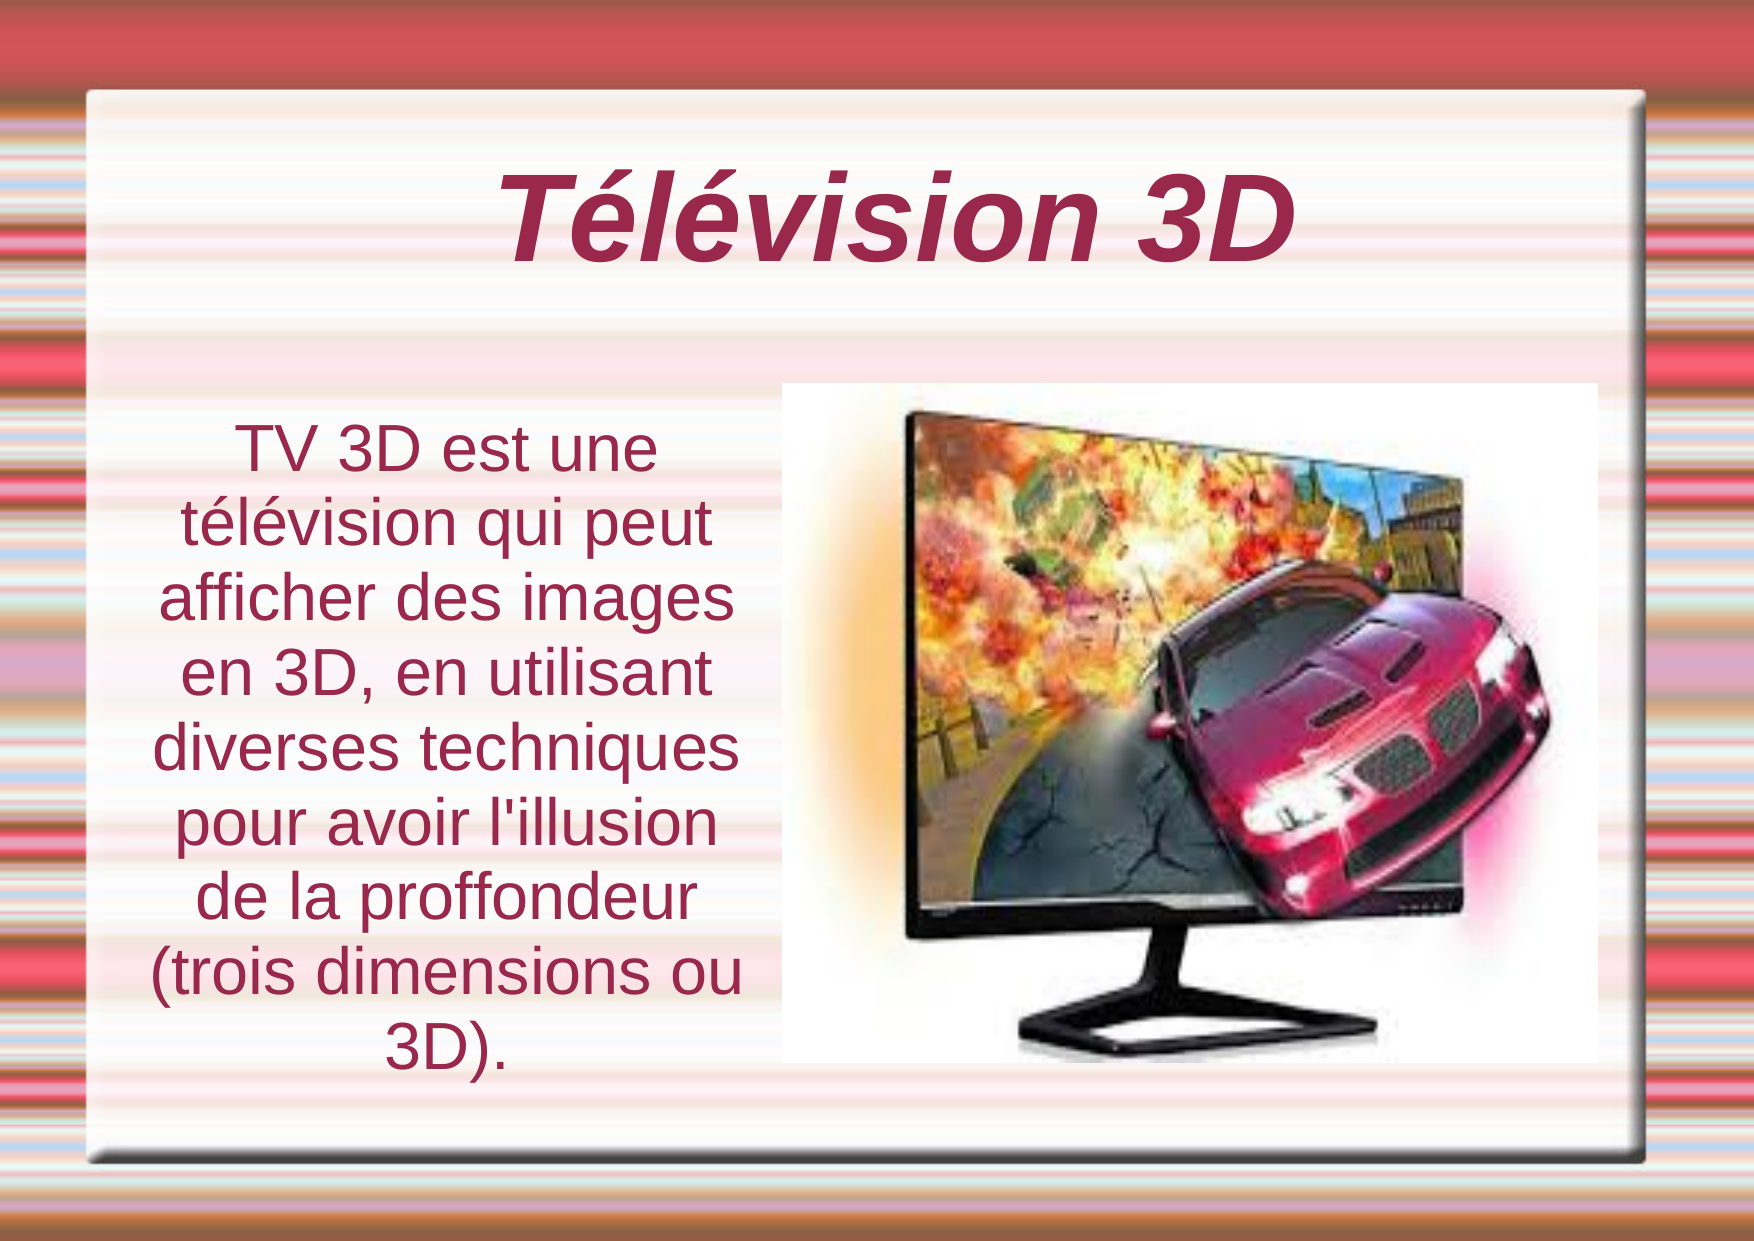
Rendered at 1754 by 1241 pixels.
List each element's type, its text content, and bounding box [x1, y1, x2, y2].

subtitle TV 3D est une télévision qui peut afficher des images en 3D, en utilisant diverses techniques pour avoir l'illusion de la proffondeur (trois dimensions ou 3D). [143, 324, 752, 1170]
title Télévision 3D [128, 114, 1627, 322]
picture [0, 0, 1754, 1241]
